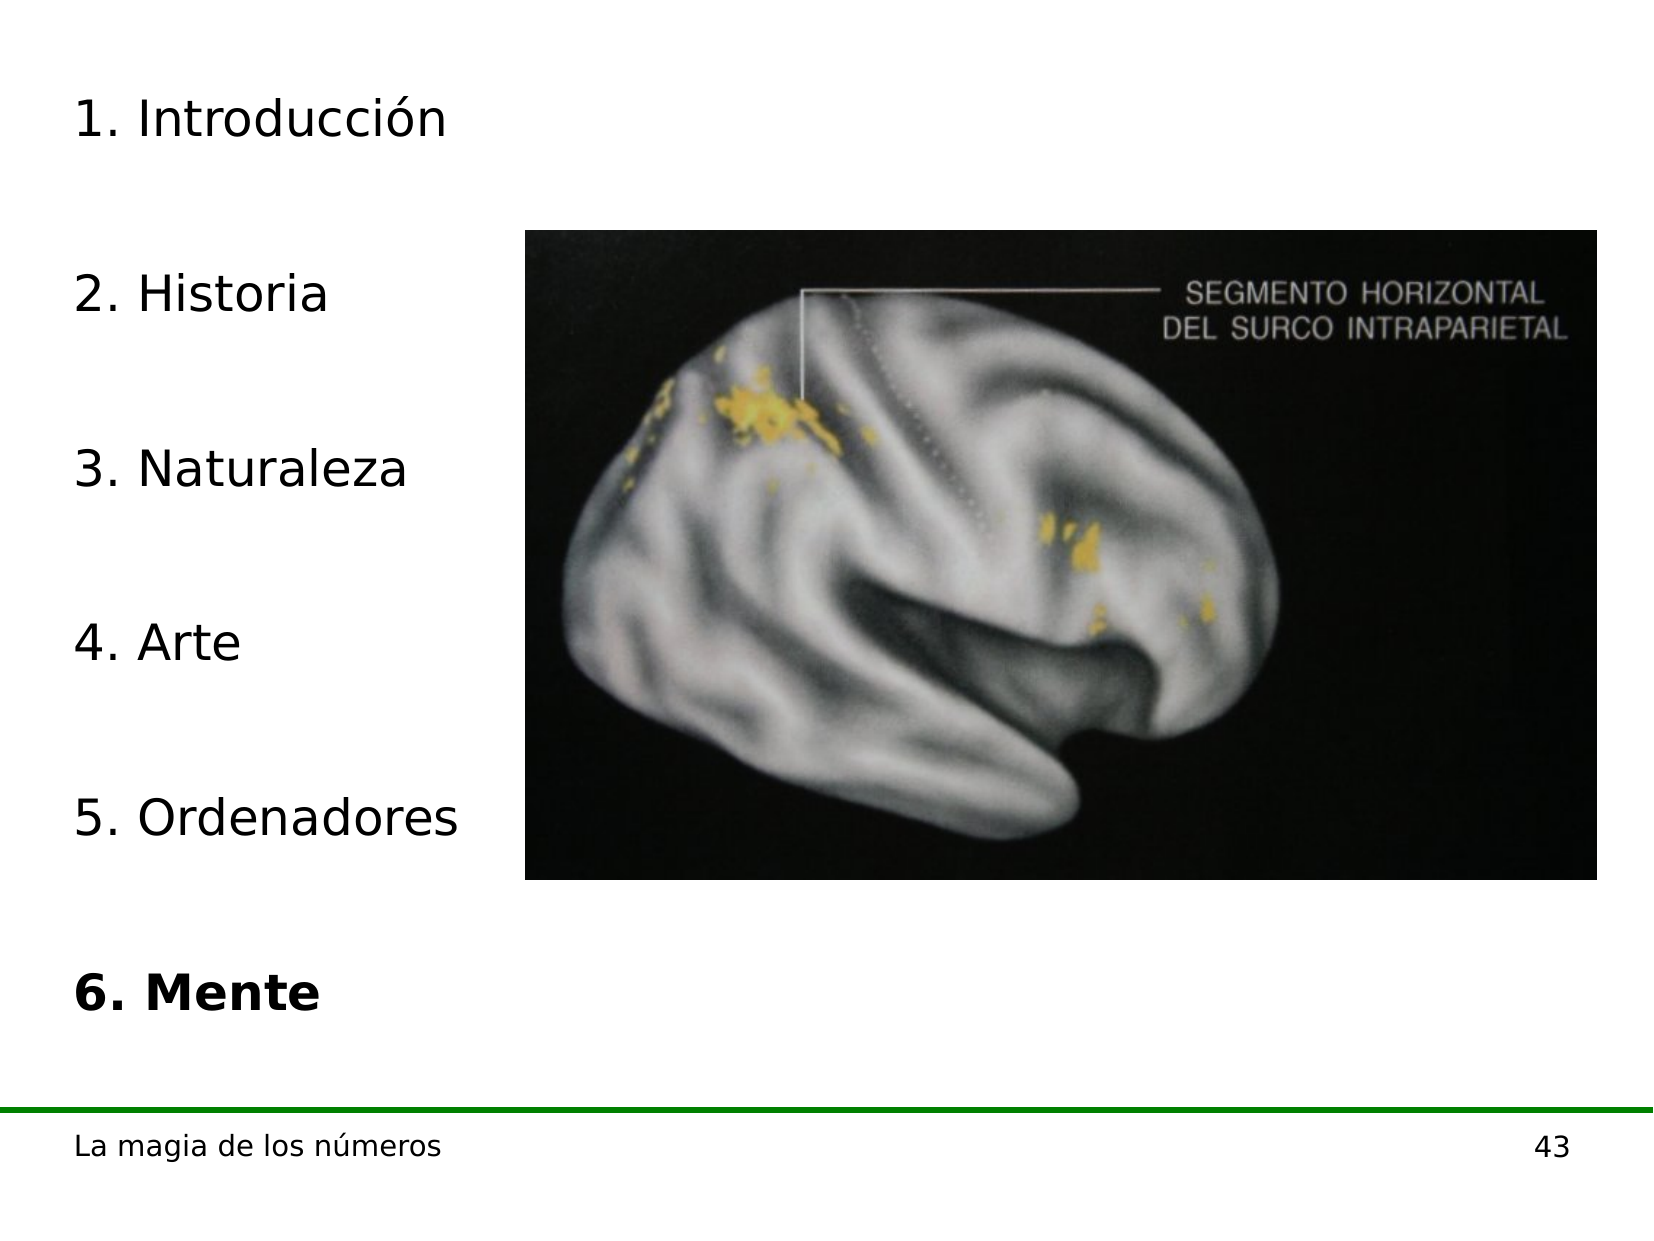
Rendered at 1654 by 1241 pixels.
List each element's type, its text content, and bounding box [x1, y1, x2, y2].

text_box 1. Introducción 2. Historia 3. Naturaleza 4. Arte 5. Ordenadores 6. Mente [59, 82, 680, 1030]
text_box La magia de los números [59, 1122, 975, 1172]
picture [525, 230, 1597, 880]
